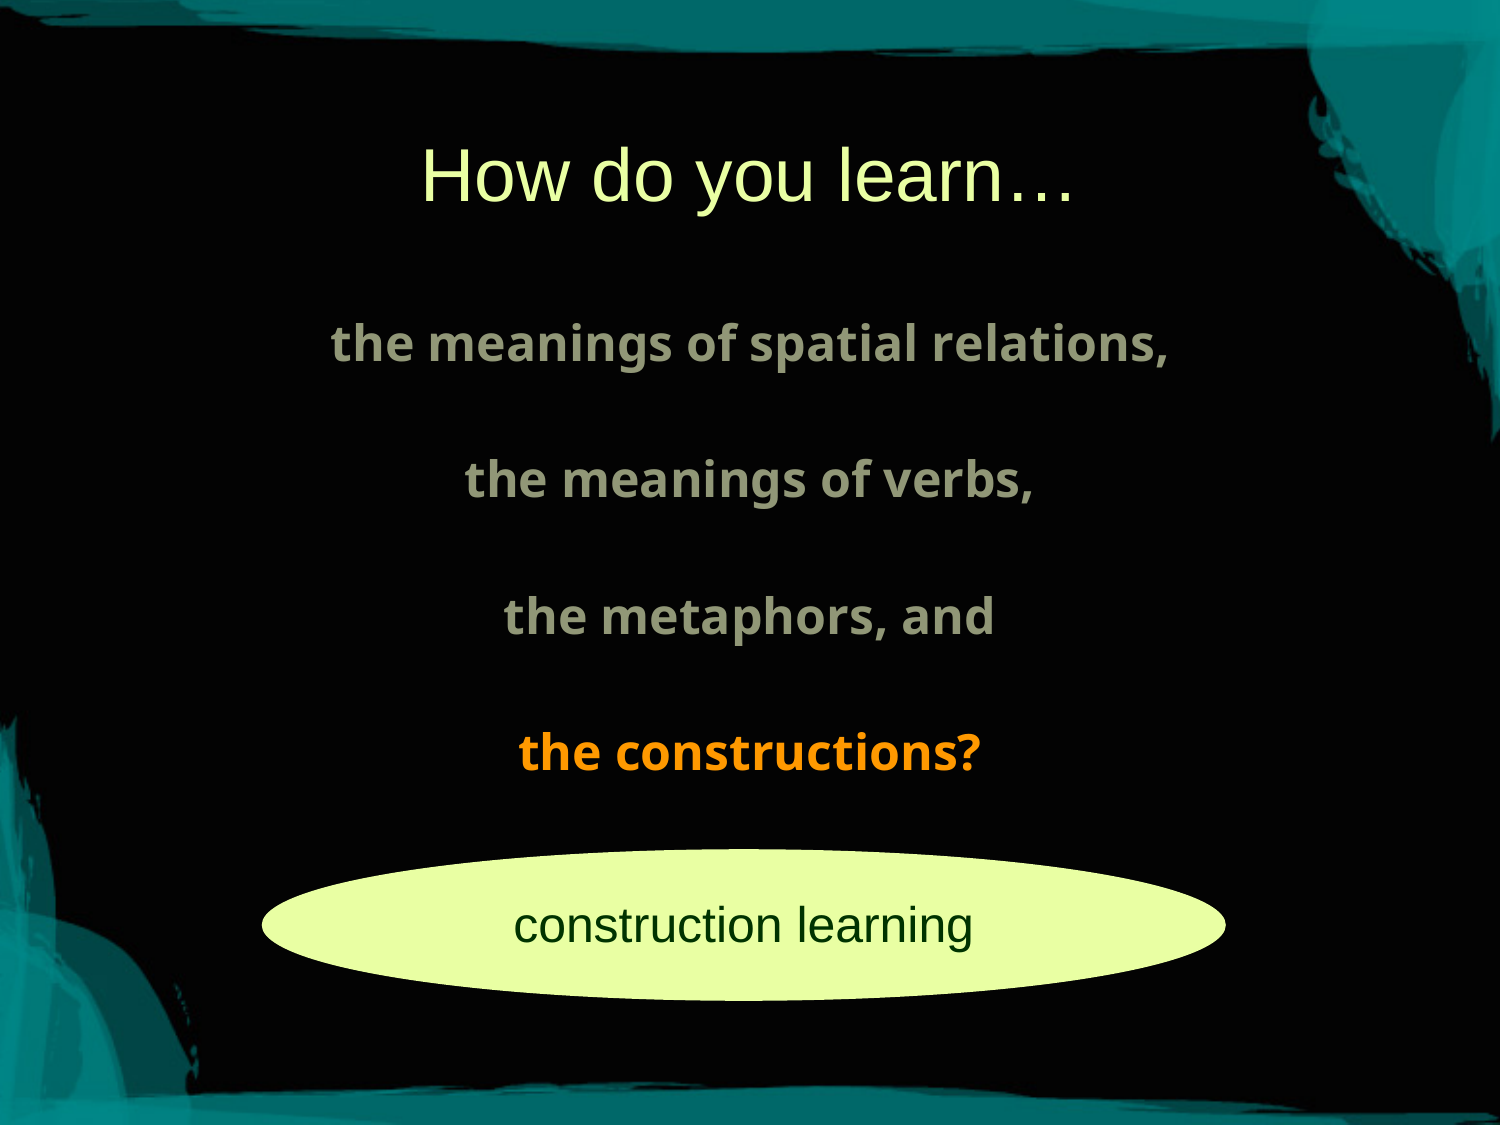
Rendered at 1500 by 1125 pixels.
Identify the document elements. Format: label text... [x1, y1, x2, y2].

picture [0, 0, 1500, 1125]
text_box construction learning [262, 849, 1226, 1001]
list the meanings of spatial relations, the meanings of verbs, the metaphors, and the constructions? [112, 299, 1388, 1000]
title How do you learn… [112, 87, 1388, 263]
